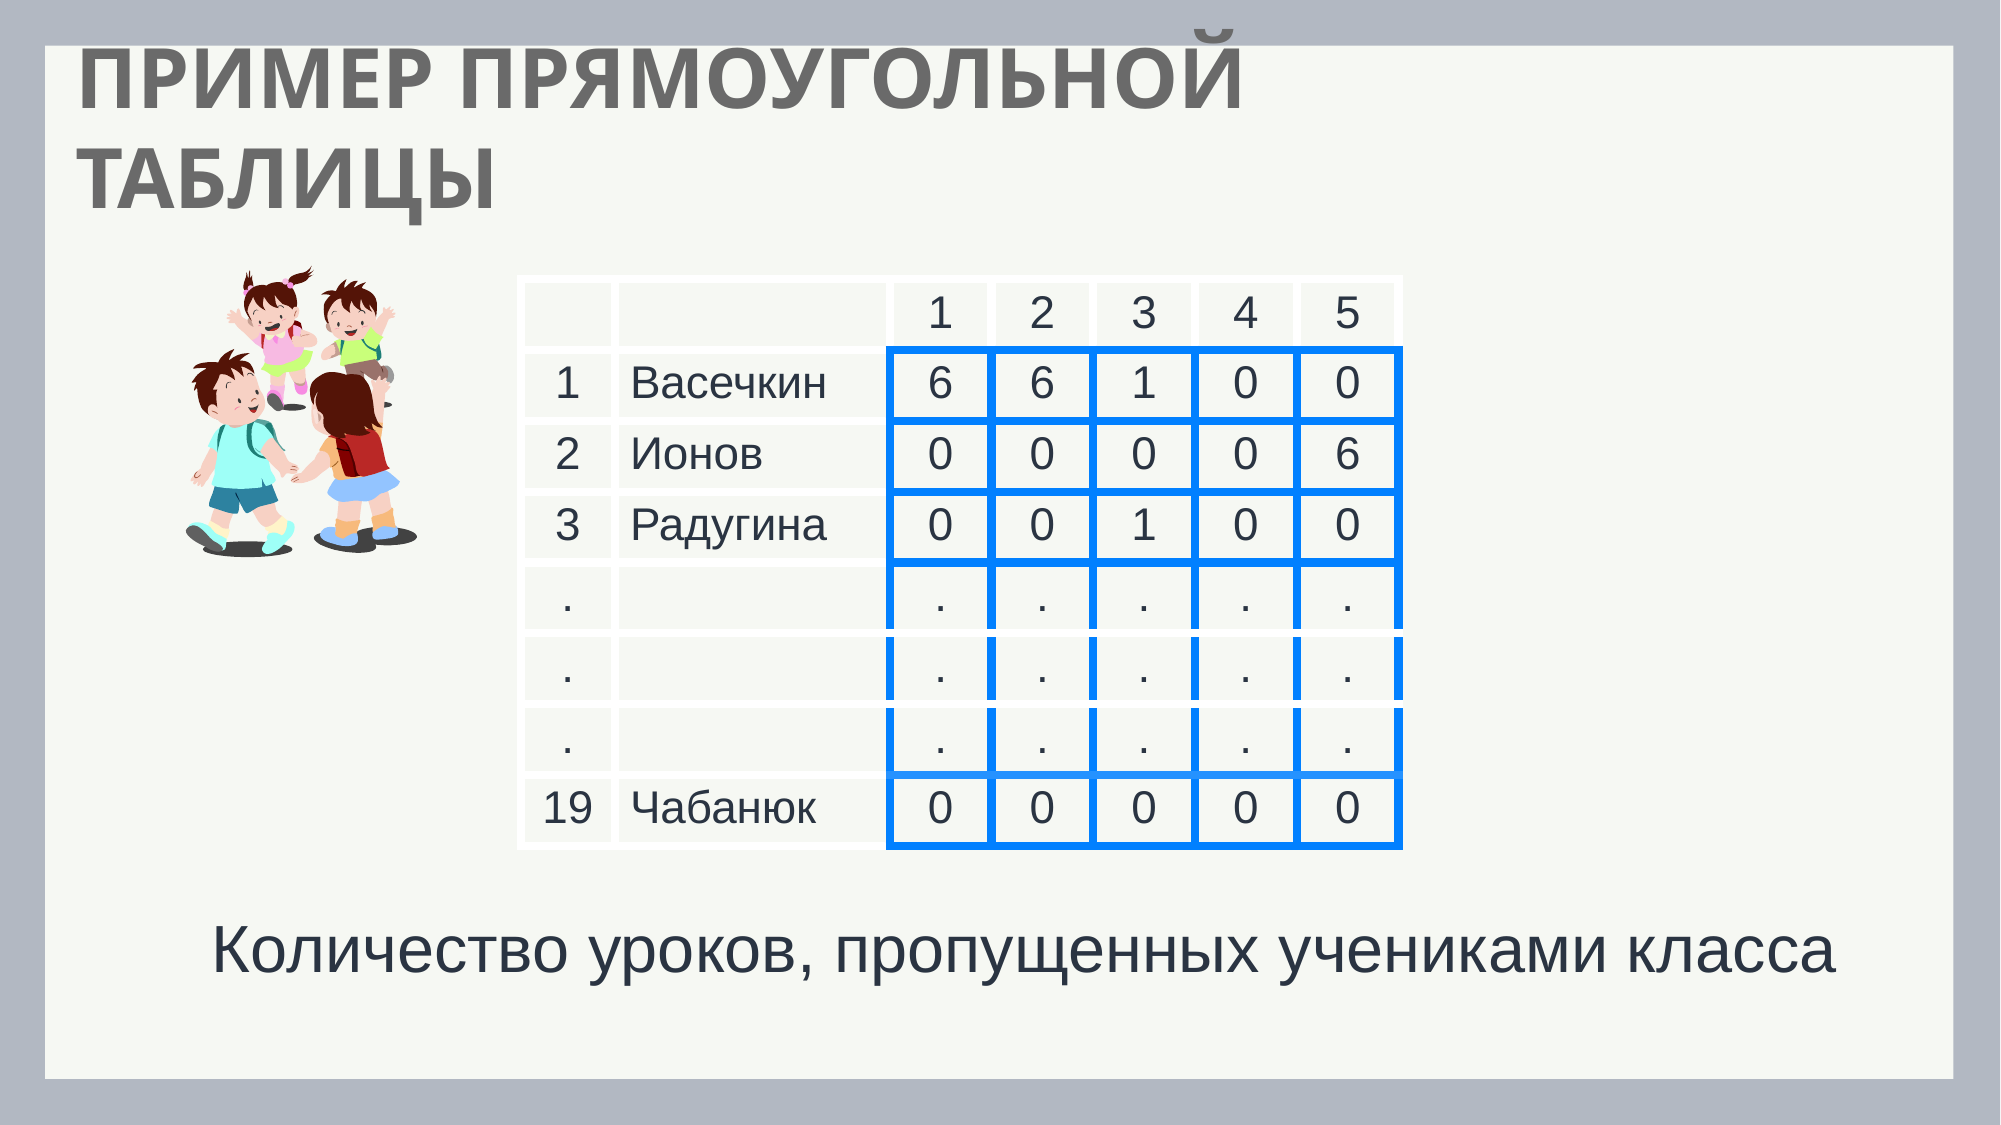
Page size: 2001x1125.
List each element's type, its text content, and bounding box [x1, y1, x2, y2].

table_cell 0 [1301, 779, 1394, 842]
text_box ПРИМЕР ПРЯМОУГОЛЬНОЙ ТАБЛИЦЫ [60, 36, 1621, 214]
table_cell Васечкин [619, 354, 886, 417]
table_cell 0 [1199, 425, 1293, 488]
table_header 1 [894, 283, 987, 346]
table_cell . [1301, 567, 1394, 629]
picture [181, 265, 417, 558]
table_cell 3 [525, 496, 611, 558]
table_cell . [894, 567, 987, 629]
table_cell 1 [525, 354, 611, 417]
table_cell . [1301, 637, 1394, 700]
table_cell . [996, 708, 1089, 771]
table_cell 0 [1301, 496, 1394, 558]
table_cell . [525, 637, 611, 700]
table_cell 0 [996, 496, 1089, 558]
table_header [619, 283, 886, 346]
table_cell . [1199, 567, 1293, 629]
table_cell . [525, 708, 611, 771]
table_cell [619, 708, 886, 771]
table_cell [619, 567, 886, 629]
table_header 2 [996, 283, 1089, 346]
table_header 5 [1301, 283, 1394, 346]
table_cell 0 [996, 425, 1089, 488]
table_cell [619, 637, 886, 700]
table_cell . [1199, 708, 1293, 771]
table_cell . [894, 637, 987, 700]
table_cell . [1097, 708, 1191, 771]
table_cell Чабанюк [619, 779, 886, 842]
table_cell Радугина [619, 496, 886, 558]
table_cell . [996, 637, 1089, 700]
table_cell . [996, 567, 1089, 629]
table_cell 6 [996, 354, 1089, 417]
table_cell 0 [996, 779, 1089, 842]
table_cell . [1199, 637, 1293, 700]
table_cell 19 [525, 779, 611, 842]
table_cell 1 [1097, 354, 1191, 417]
table_cell . [1301, 708, 1394, 771]
table_cell 0 [1199, 354, 1293, 417]
table_cell . [1097, 637, 1191, 700]
text_box Количество уроков, пропущенных учениками класса [181, 898, 1869, 994]
table_cell . [1097, 567, 1191, 629]
table_cell . [525, 567, 611, 629]
table_cell 0 [1301, 354, 1394, 417]
table_cell Ионов [619, 425, 886, 488]
table_cell 0 [1097, 425, 1191, 488]
table_cell 0 [1199, 779, 1293, 842]
table_cell 2 [525, 425, 611, 488]
table_cell 0 [1199, 496, 1293, 558]
table_header [525, 283, 611, 346]
table_cell 0 [894, 496, 987, 558]
table_cell 0 [894, 425, 987, 488]
table_cell 6 [1301, 425, 1394, 488]
table_cell . [894, 708, 987, 771]
table_header 4 [1199, 283, 1293, 346]
table_header 3 [1097, 283, 1191, 346]
table_cell 0 [894, 779, 987, 842]
table_cell 1 [1097, 496, 1191, 558]
table_cell 6 [894, 354, 987, 417]
table_cell 0 [1097, 779, 1191, 842]
